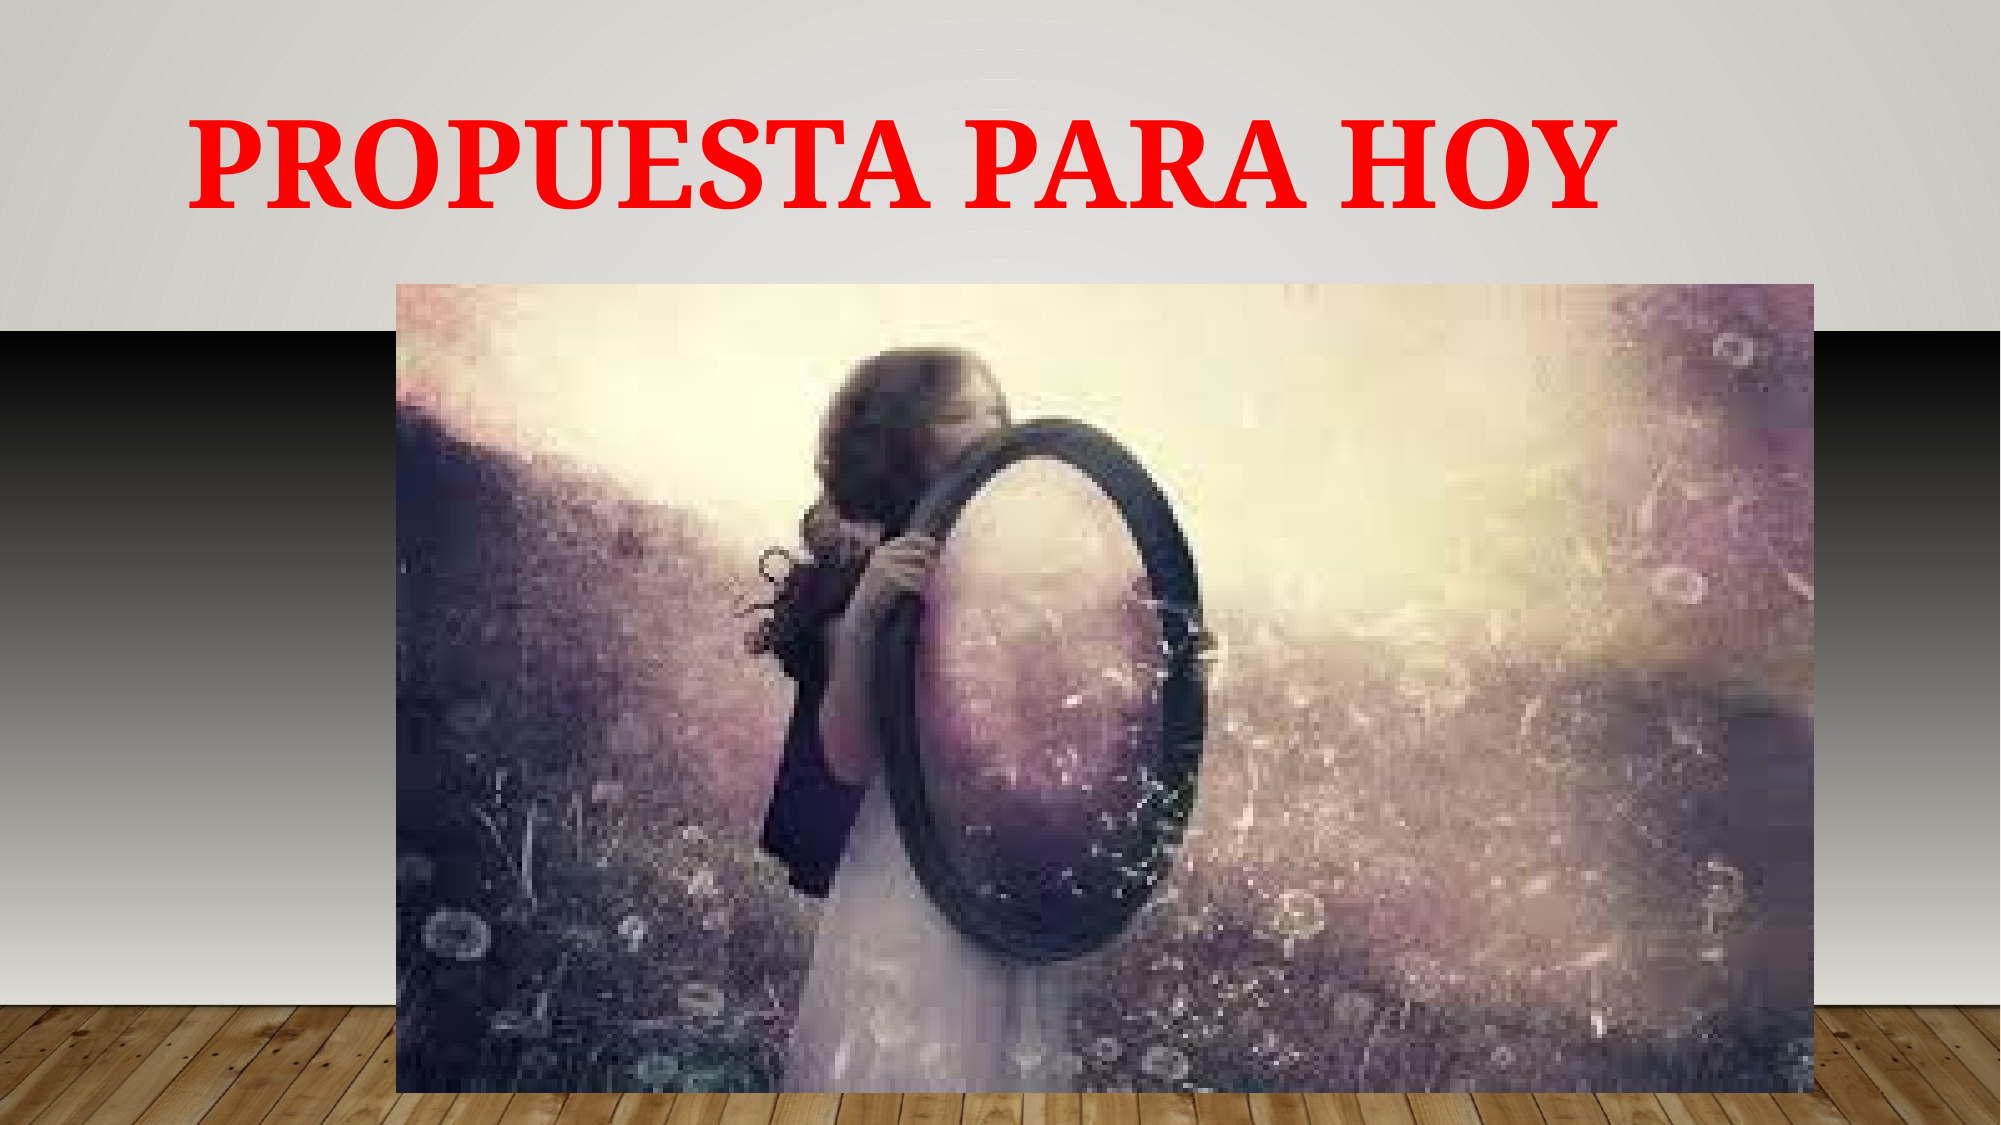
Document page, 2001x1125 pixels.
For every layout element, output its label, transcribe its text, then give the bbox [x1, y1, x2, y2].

picture [396, 284, 1814, 1093]
title Propuesta para hoy [75, 68, 1814, 235]
